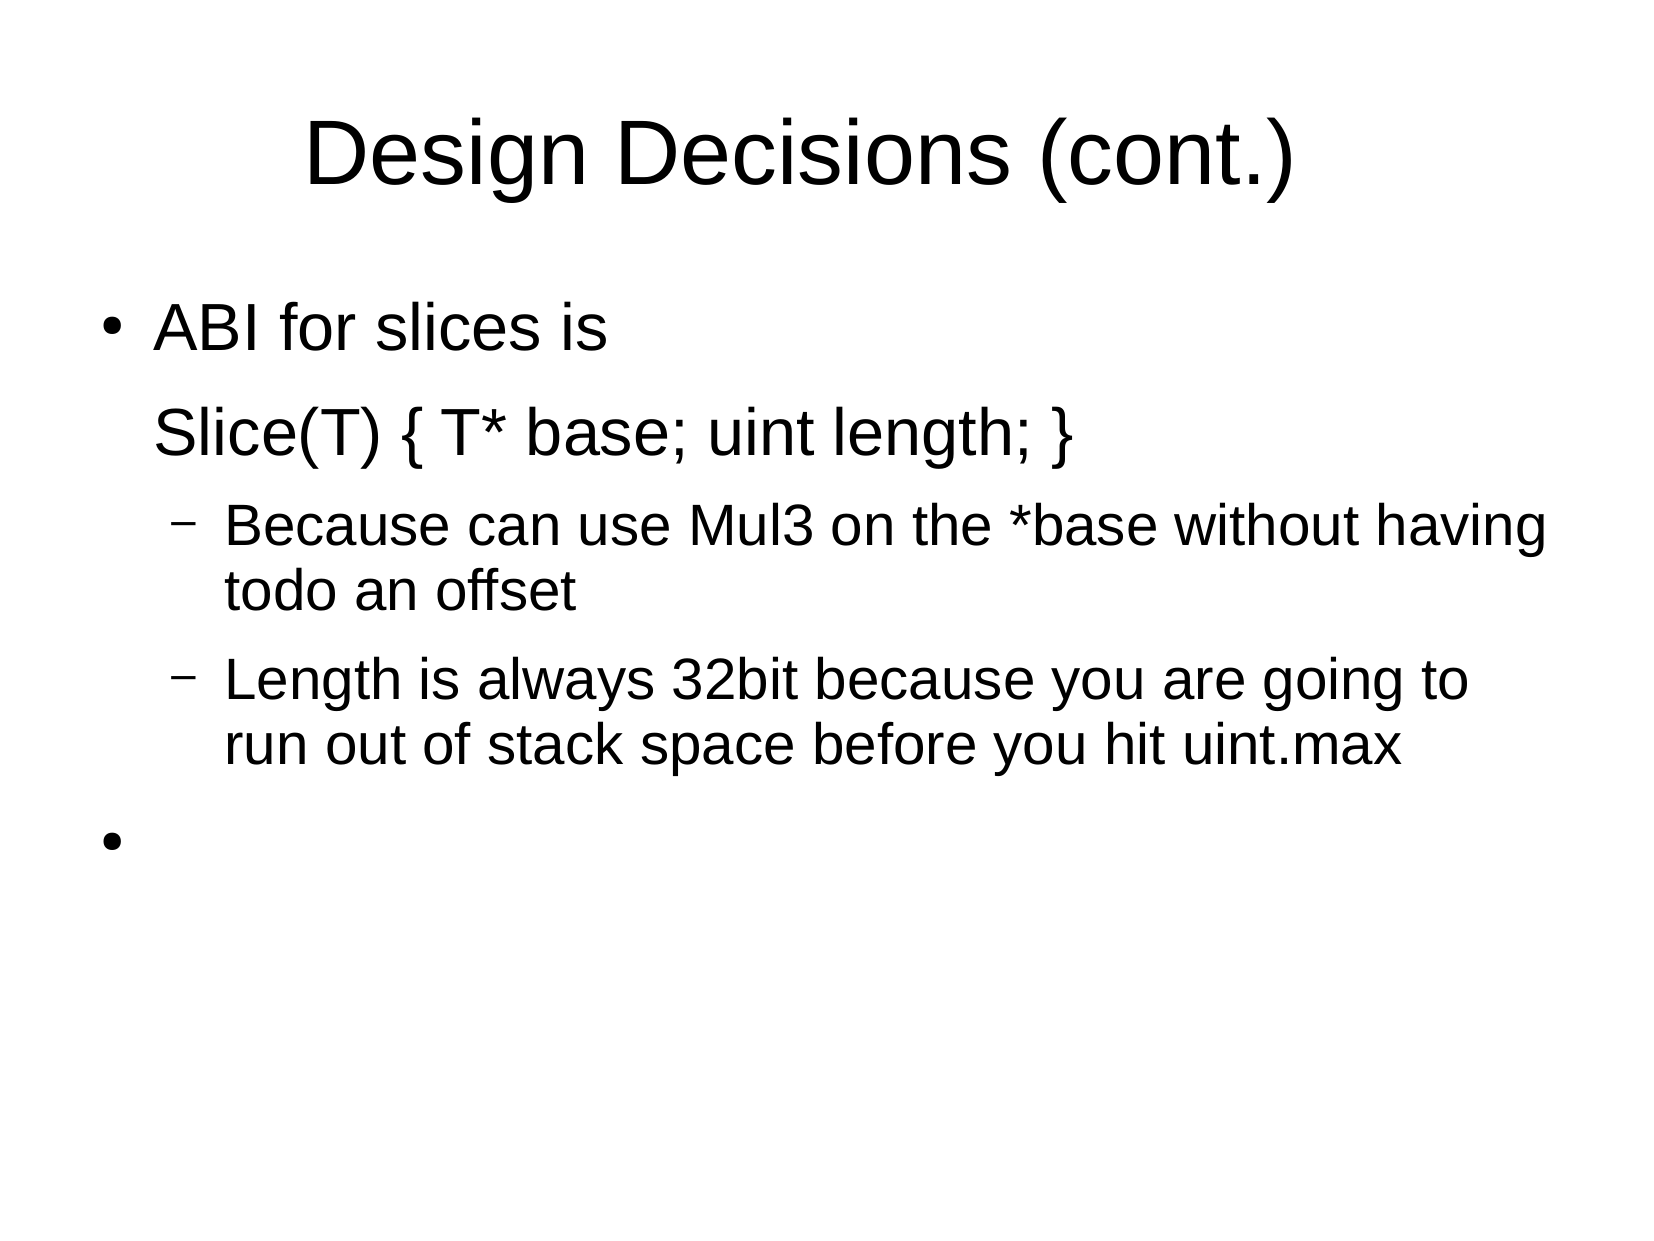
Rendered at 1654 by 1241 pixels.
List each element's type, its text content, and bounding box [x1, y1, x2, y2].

title Design Decisions (cont.) [82, 49, 1571, 257]
list ABI for slices is Slice(T) { T* base; uint length; } Because can use Mul3 on the *base without having todo an offset Length is always 32bit because you are going to run out of stack space before you hit uint.max [82, 290, 1571, 1010]
